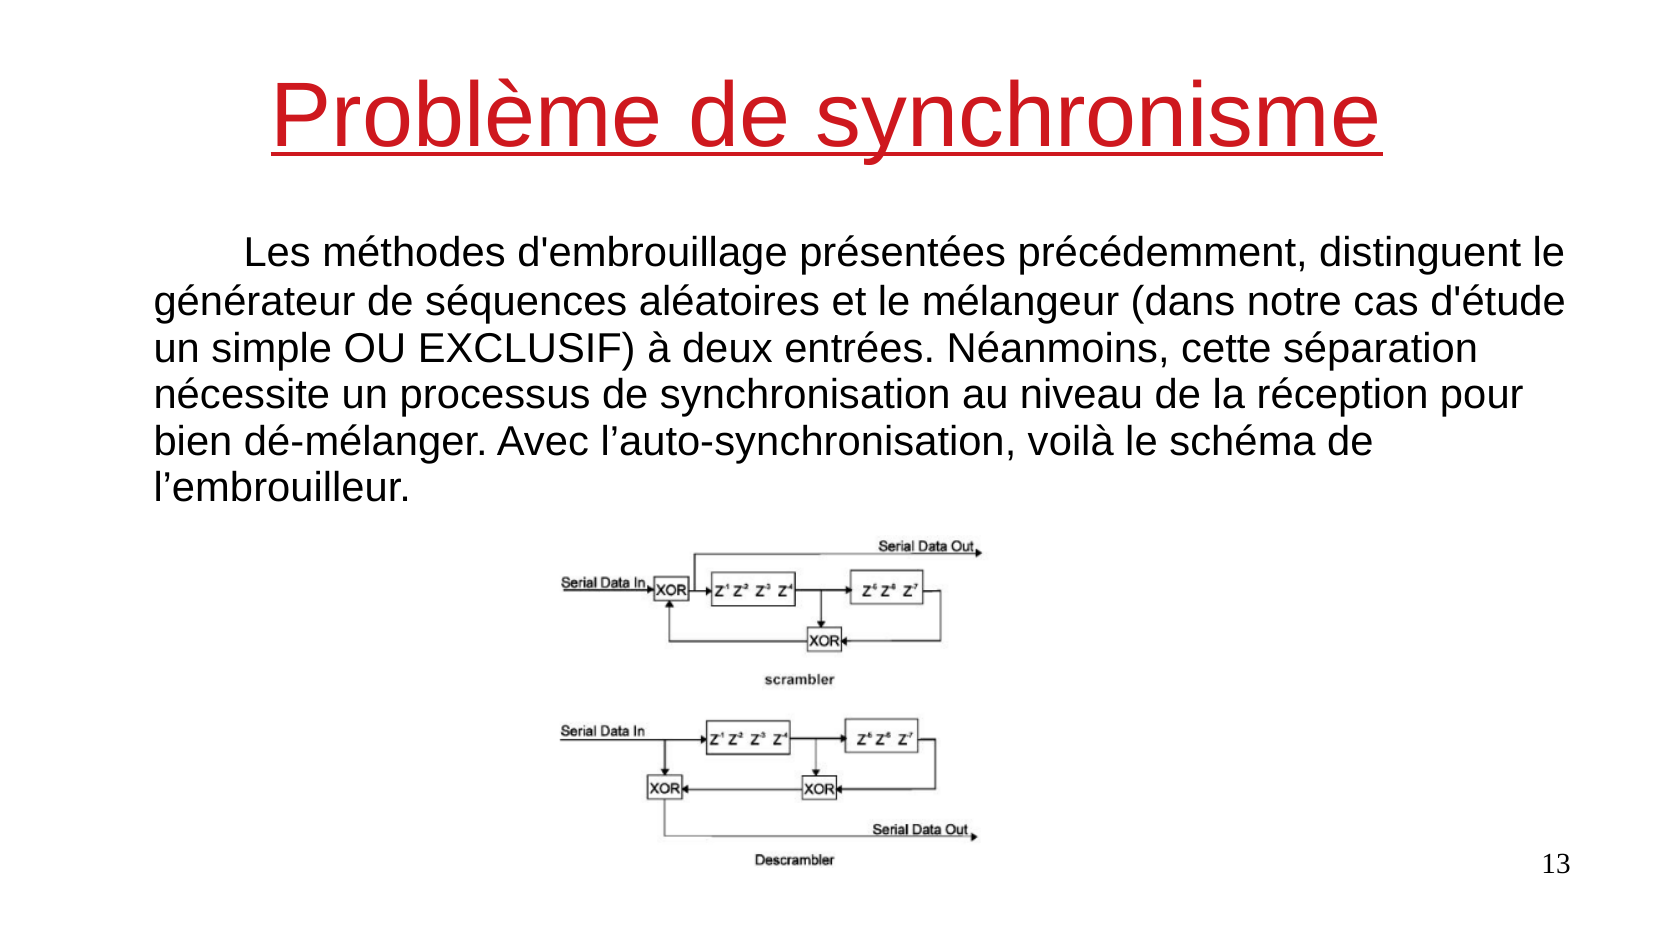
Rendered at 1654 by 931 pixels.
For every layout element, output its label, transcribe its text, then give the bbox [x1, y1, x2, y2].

list Les méthodes d'embrouillage présentées précédemment, distinguent le générateur de séquences aléatoires et le mélangeur (dans notre cas d'étude un simple OU EXCLUSIF) à deux entrées. Néanmoins, cette séparation nécessite un processus de synchronisation au niveau de la réception pour bien dé-mélanger. Avec l’auto-synchronisation, voilà le schéma de l’embrouilleur. [82, 217, 1571, 758]
title Problème de synchronisme [82, 37, 1571, 193]
picture [555, 519, 1012, 898]
